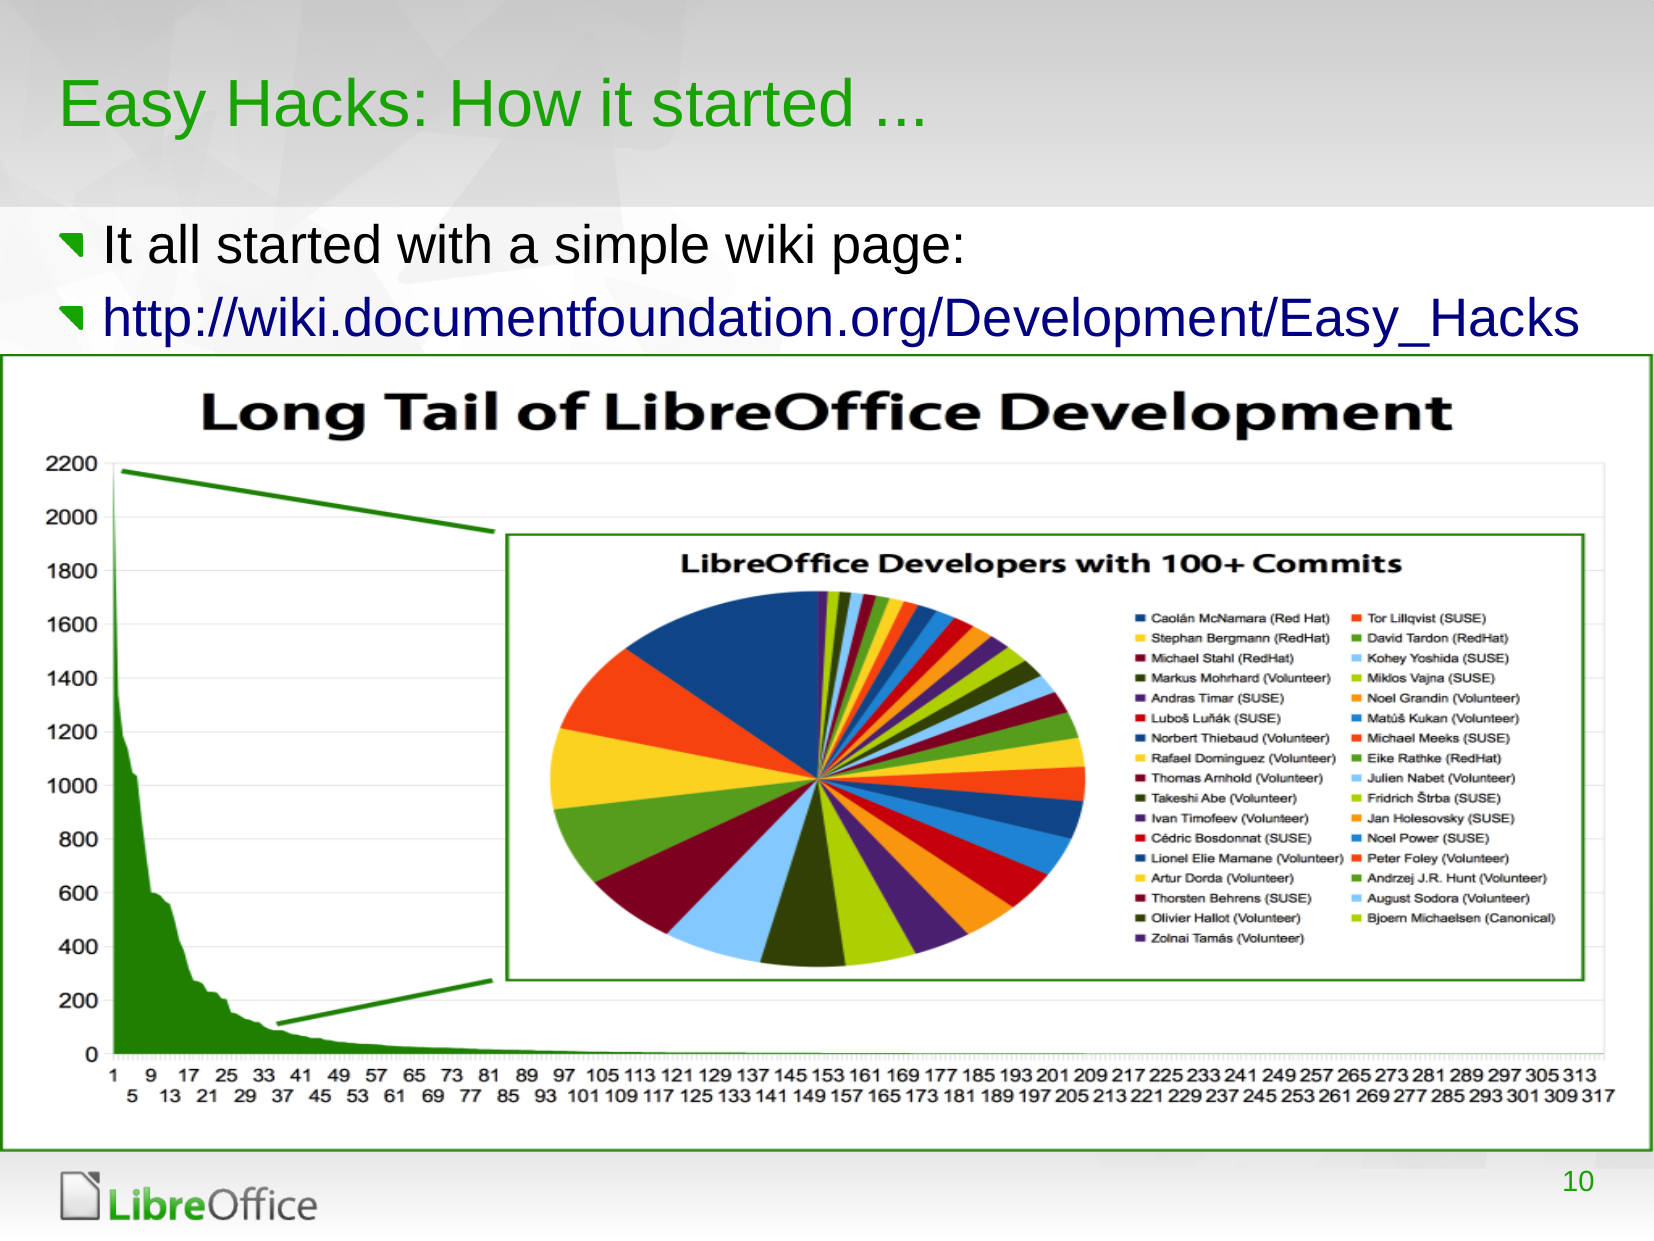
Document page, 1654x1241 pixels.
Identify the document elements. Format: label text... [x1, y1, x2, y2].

picture [0, 0, 1654, 1240]
title Easy Hacks: How it started ... [59, 29, 1595, 178]
list It all started with a simple wiki page: http://wiki.documentfoundation.org/Development/Easy_Hacks too successful for itself simplified by bugzilla integration [59, 214, 1595, 354]
